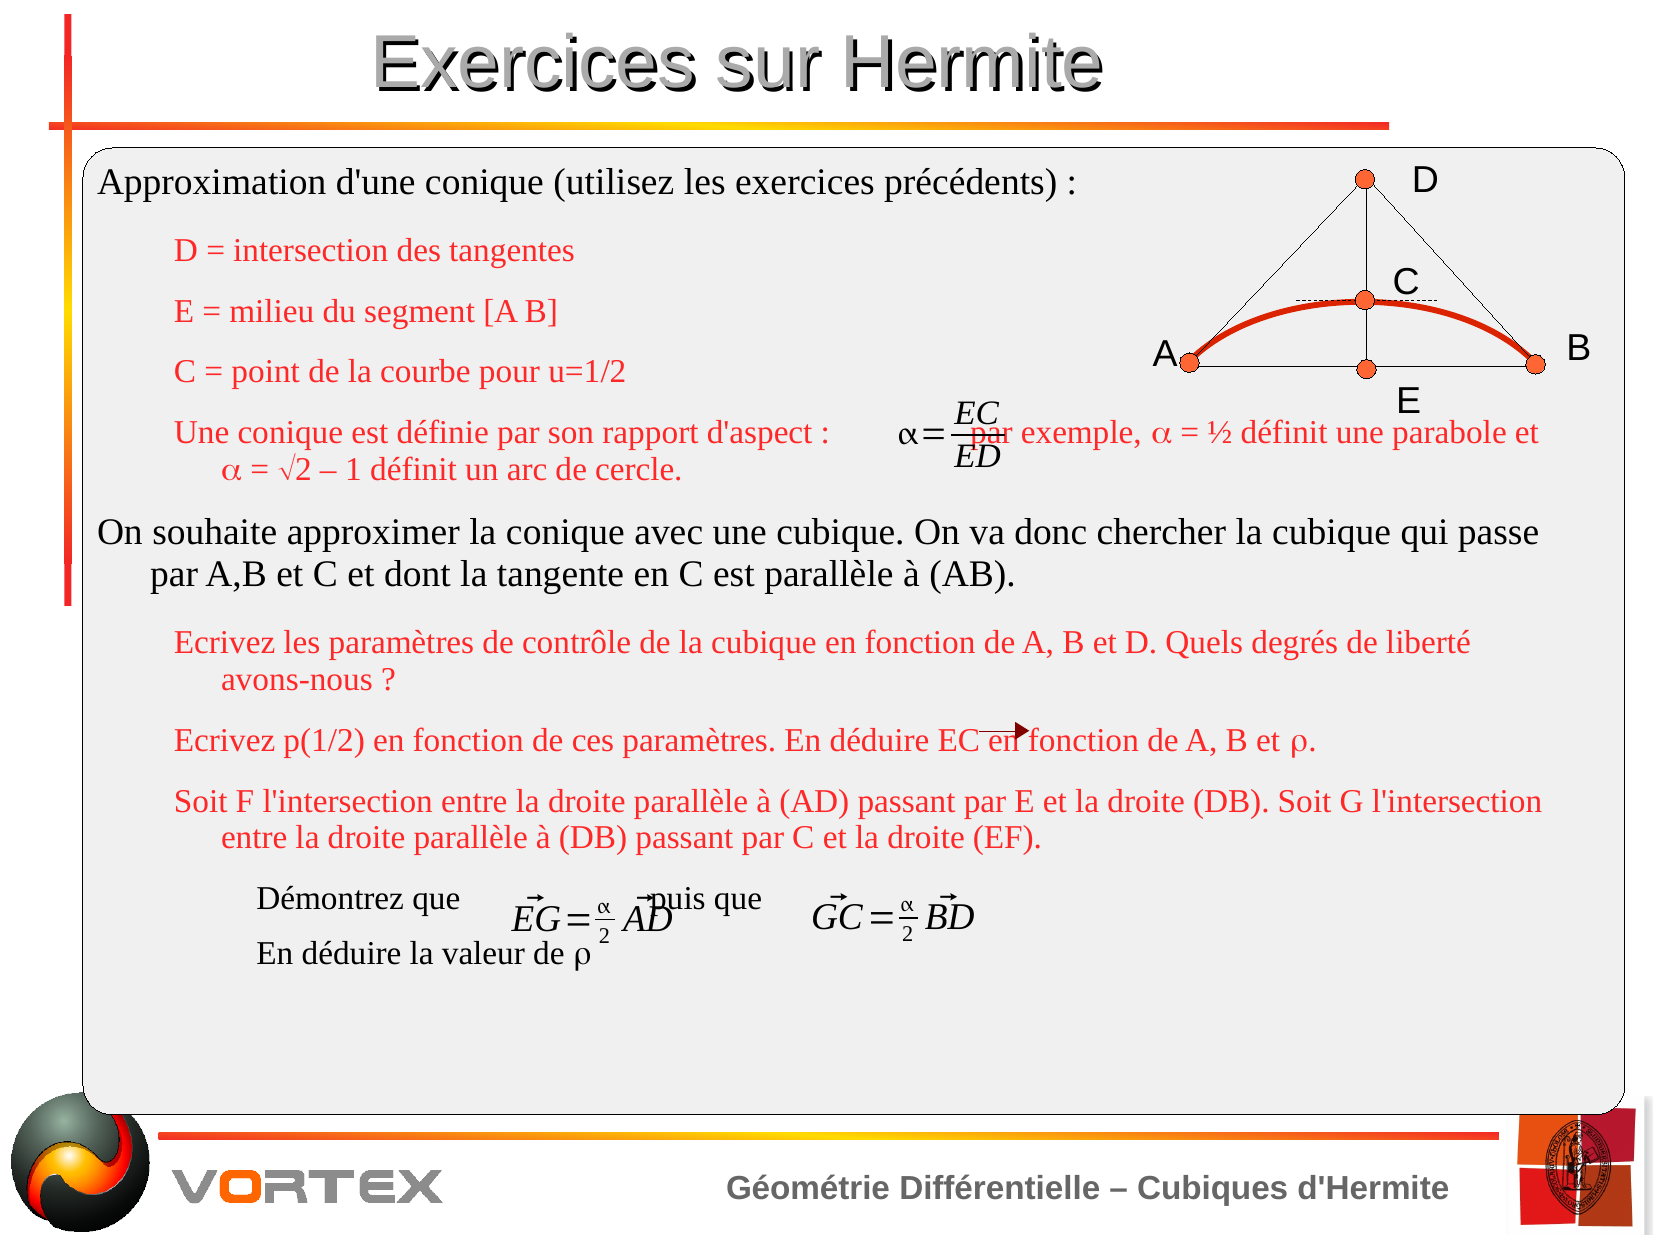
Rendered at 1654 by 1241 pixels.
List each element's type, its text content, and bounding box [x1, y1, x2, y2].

text_box [1355, 290, 1375, 310]
text_box D [1397, 151, 1473, 215]
text_box [1356, 359, 1377, 379]
text_box [92, 382, 1625, 1115]
text_box A [1137, 325, 1214, 389]
text_box [1525, 354, 1546, 375]
text_box C [1377, 253, 1454, 316]
chart [892, 394, 1011, 476]
chart [804, 890, 982, 946]
title Exercices sur Hermite [82, 4, 1392, 120]
list Approximation d'une conique (utilisez les exercices précédents) : D = intersection des tangentes E = milieu du segment [A B] C = point de la courbe pour u=1/2 Une conique est définie par son rapport d'aspect : par exemple,  = ½ définit une parabole et  = 2 – 1 définit un arc de cercle. On souhaite approximer la conique avec une cubique. On va donc chercher la cubique qui passe par A,B et C et dont la tangente en C est parallèle à (AB). Ecrivez les paramètres de contrôle de la cubique en fonction de A, B et D. Quels degrés de liberté avons-nous ? Ecrivez p(1/2) en fonction de ces paramètres. En déduire EC en fonction de A, B et . Soit F l'intersection entre la droite parallèle à (AD) passant par E et la droite (DB). Soit G l'intersection entre la droite parallèle à (DB) passant par C et la droite (EF). Démontrez que puis que En déduire la valeur de  [79, 160, 1569, 1107]
text_box B [1551, 319, 1628, 382]
text_box E [1381, 372, 1457, 435]
chart [501, 892, 679, 948]
picture [11, 1092, 443, 1232]
text_box [1355, 169, 1375, 189]
picture [1505, 1096, 1653, 1235]
text_box [88, 147, 1625, 319]
